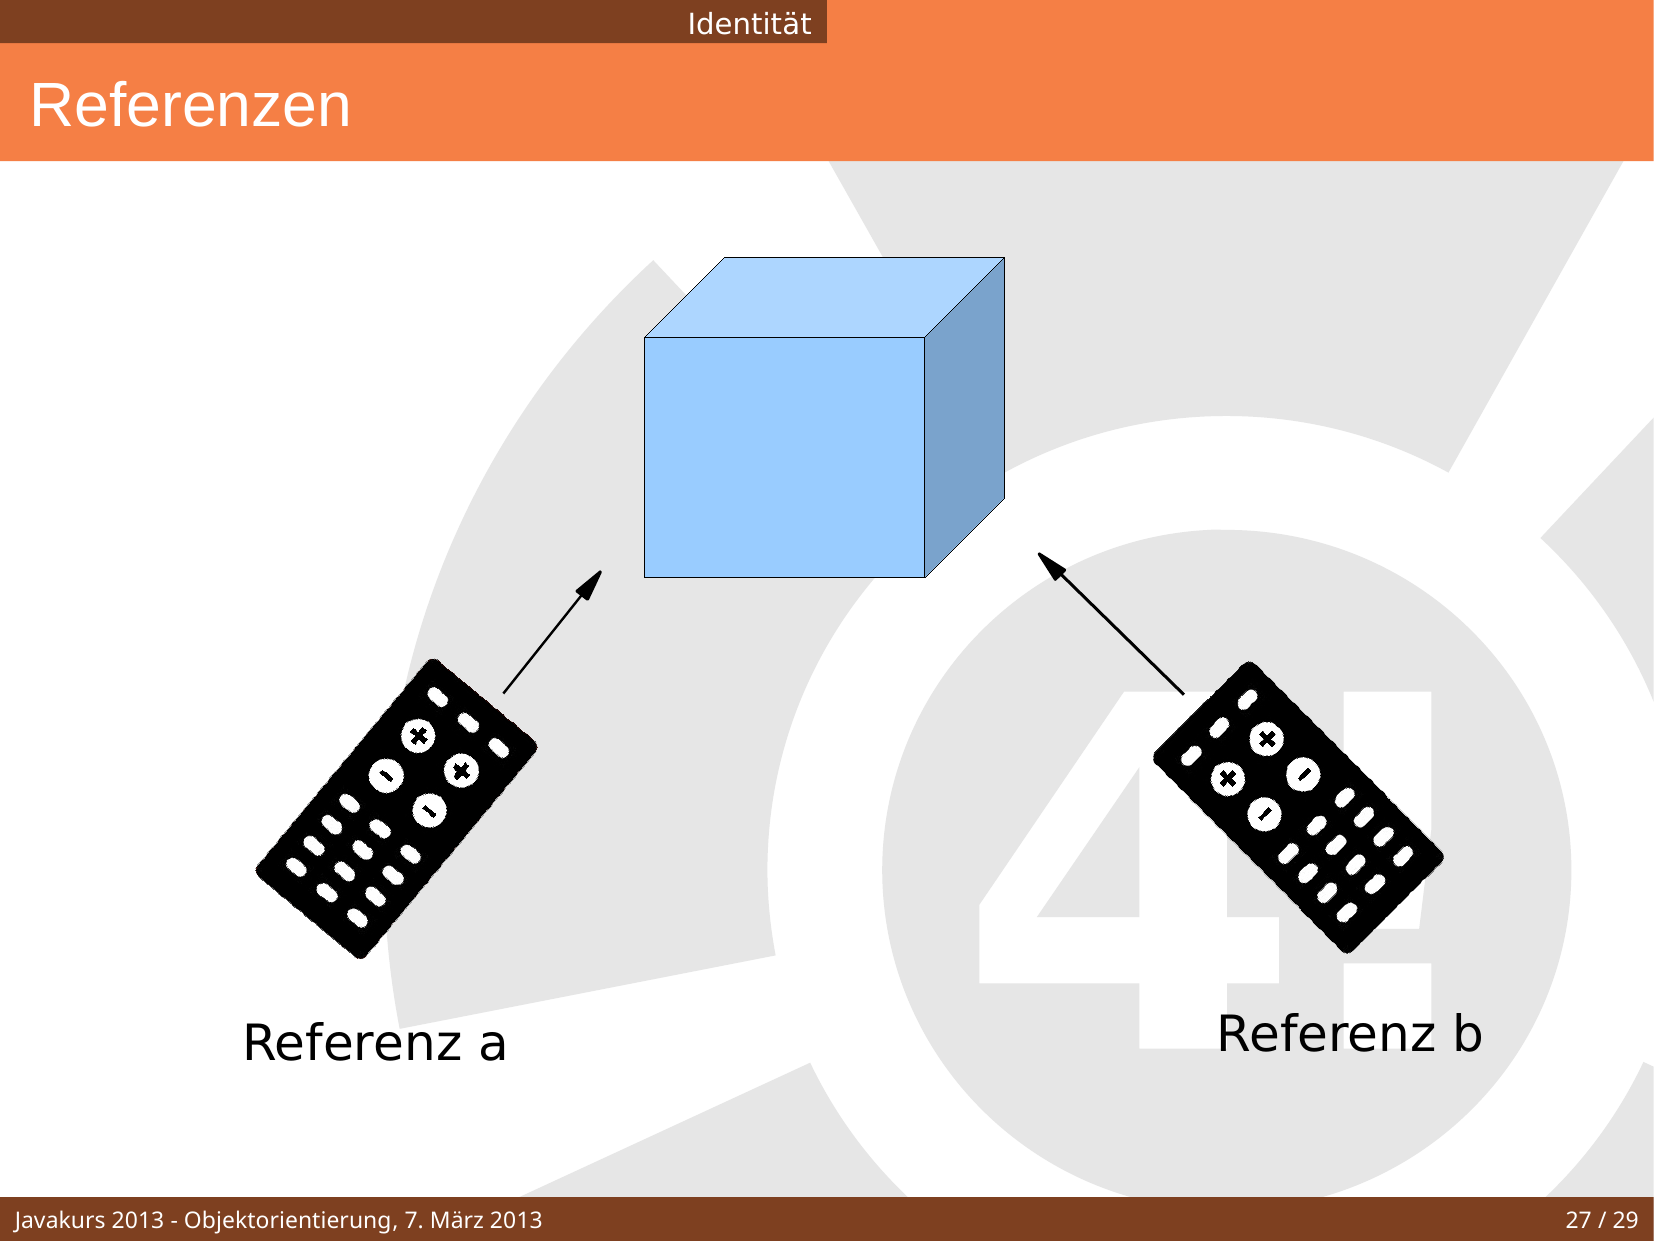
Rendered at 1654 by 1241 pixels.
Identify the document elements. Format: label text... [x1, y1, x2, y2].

text_box [502, 570, 602, 695]
text_box Referenz b [1216, 1004, 1485, 1064]
picture [1080, 589, 1483, 993]
title Referenzen [29, 67, 1595, 143]
text_box [1037, 552, 1186, 696]
text_box Referenz a [242, 1014, 510, 1073]
text_box [644, 257, 1005, 578]
picture [216, 583, 605, 998]
text_box Identität [29, 0, 827, 50]
